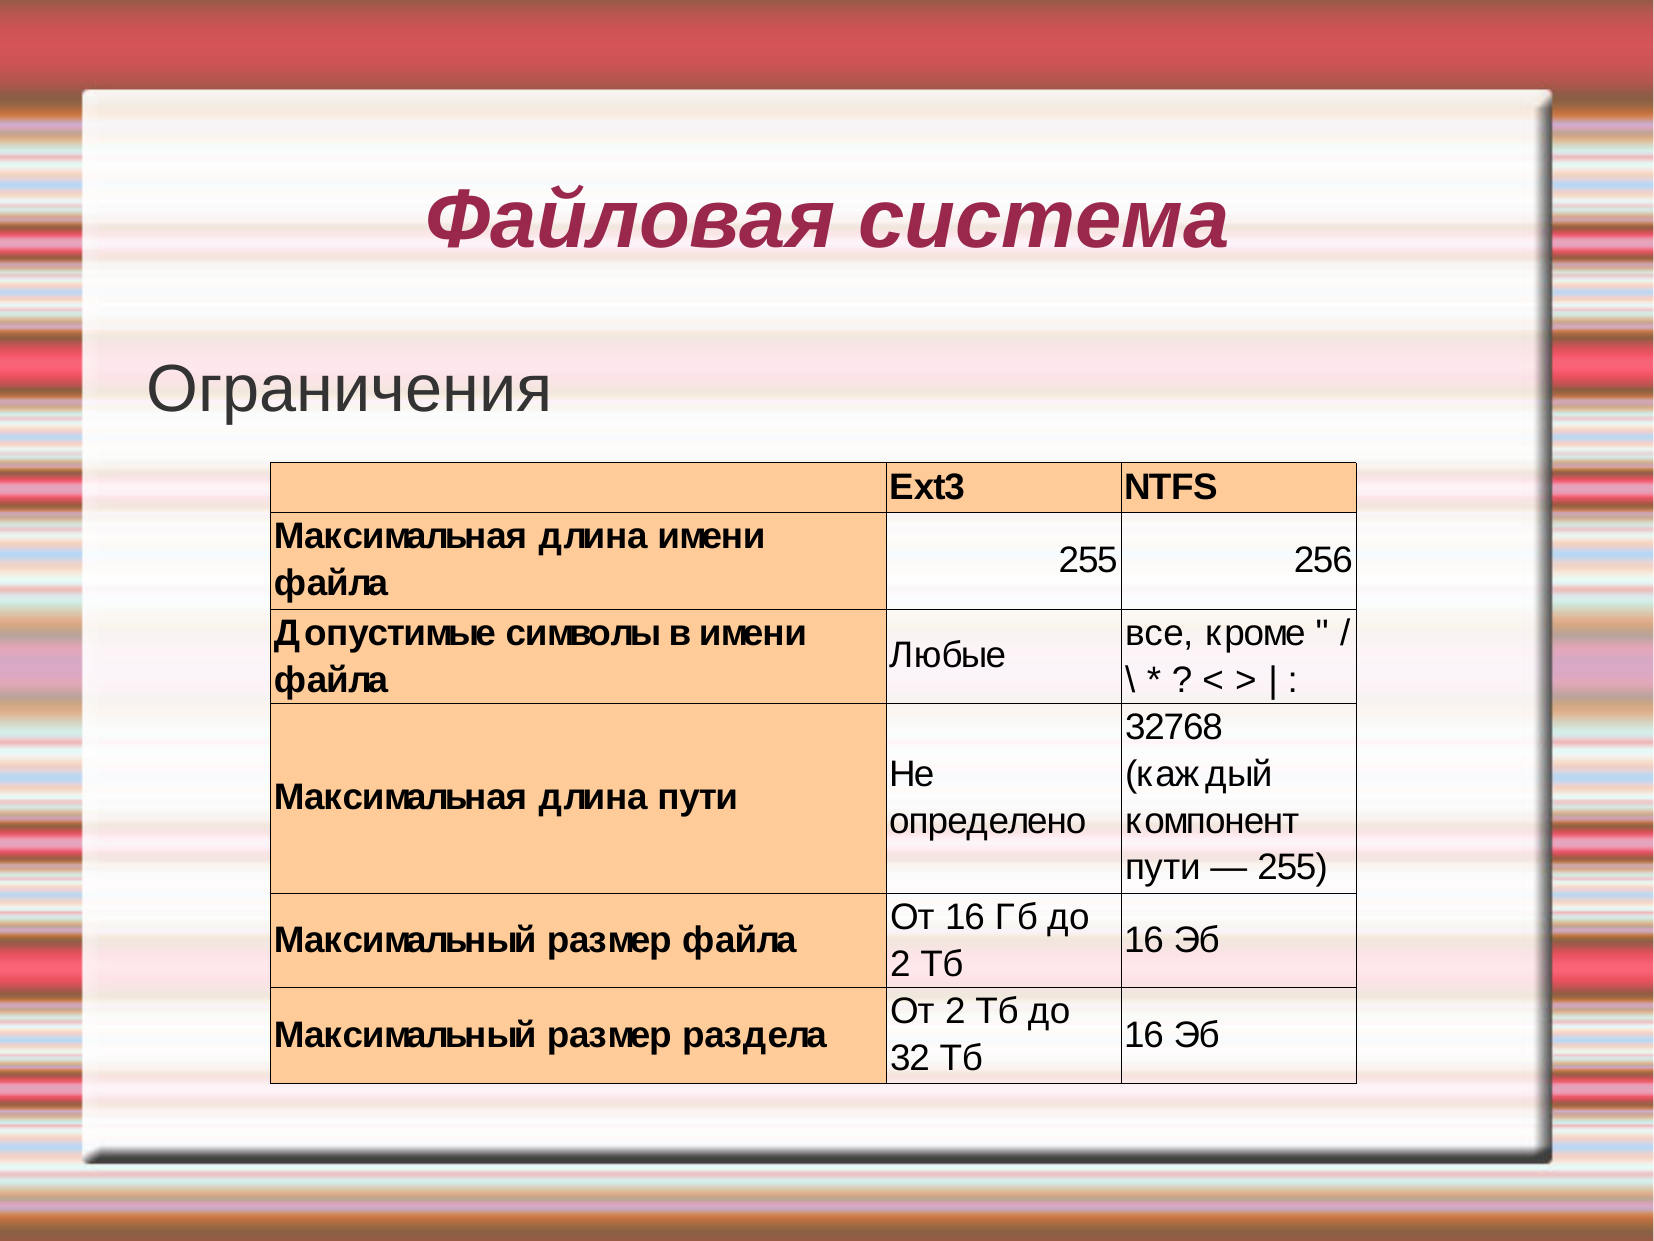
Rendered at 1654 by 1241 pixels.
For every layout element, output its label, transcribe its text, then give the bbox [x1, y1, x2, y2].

chart [270, 462, 1360, 1087]
list Ограничения [134, 350, 1516, 473]
title Файловая система [121, 114, 1534, 322]
picture [0, 0, 1654, 1241]
